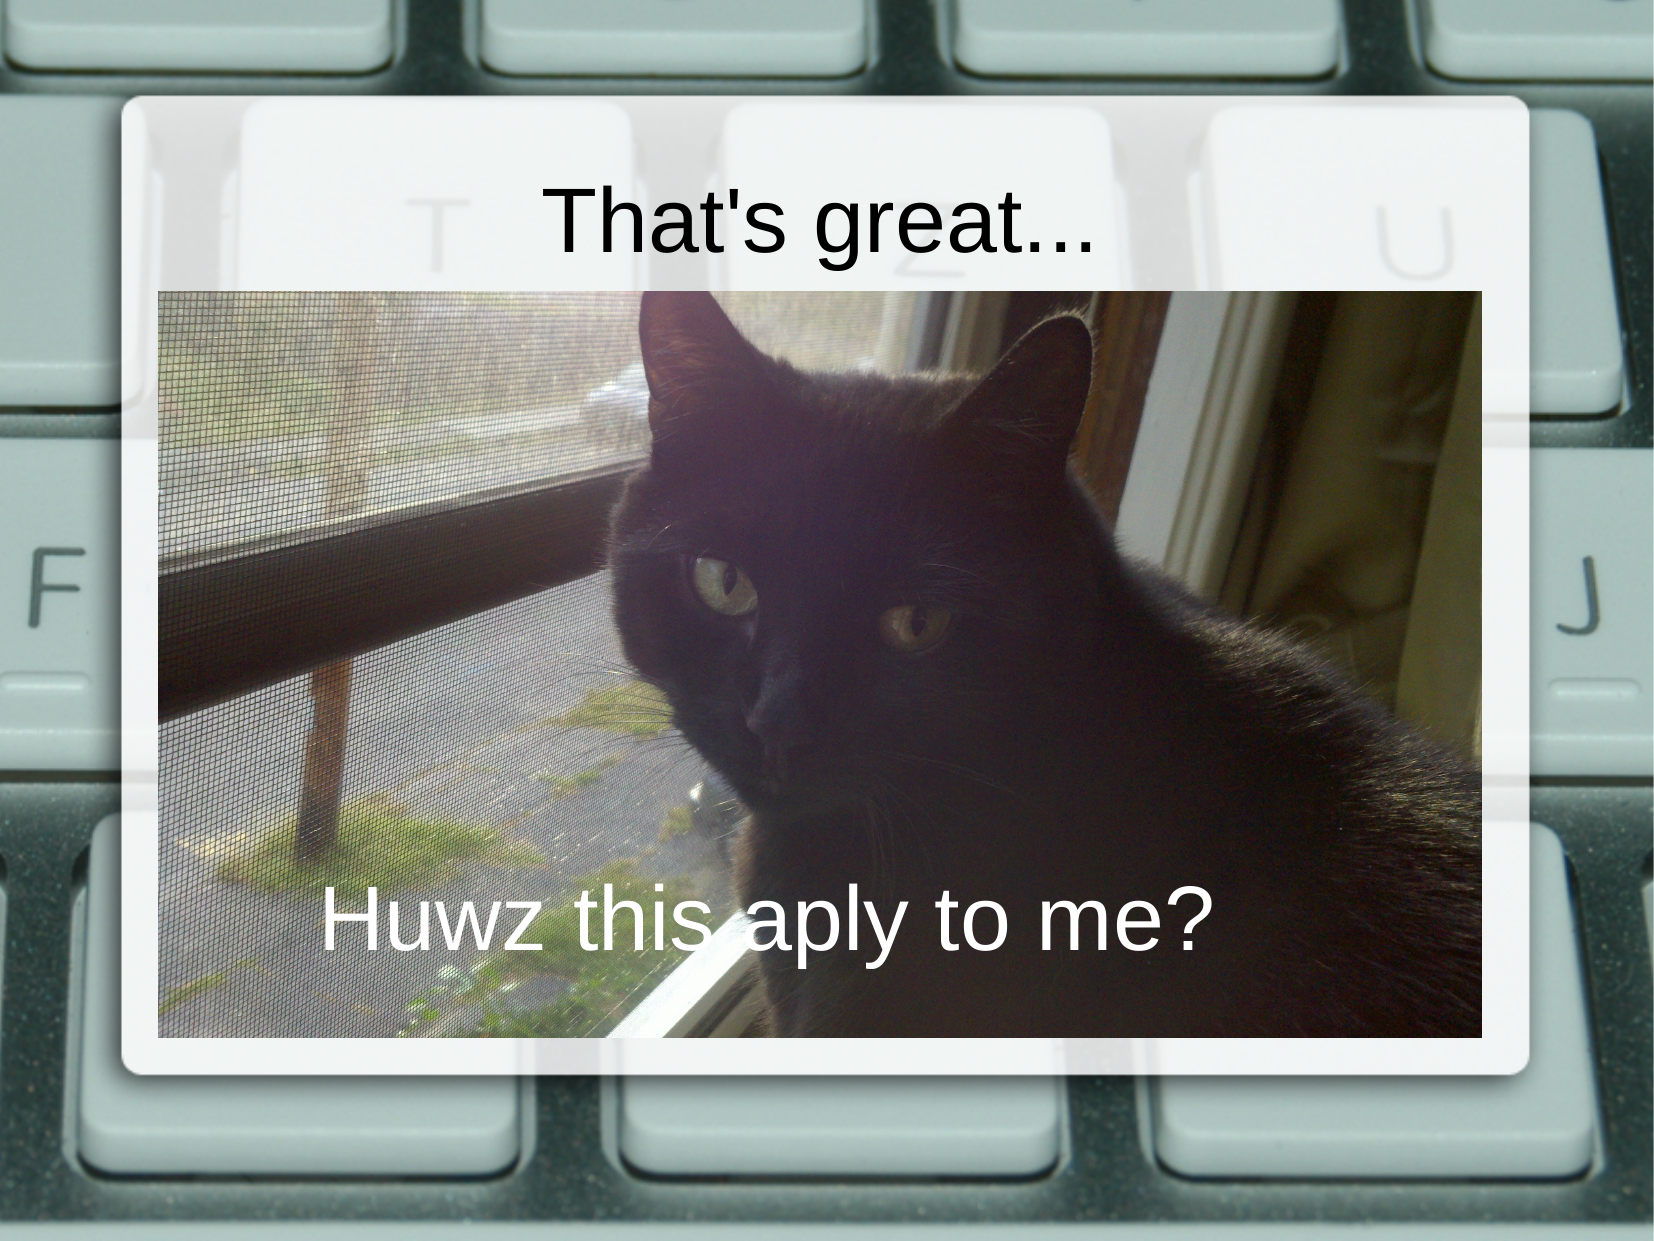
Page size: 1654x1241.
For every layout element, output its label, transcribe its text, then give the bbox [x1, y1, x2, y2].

title That's great... [135, 117, 1506, 325]
picture [0, 0, 1654, 1241]
text_box Huwz this aply to me? [303, 860, 1504, 1053]
